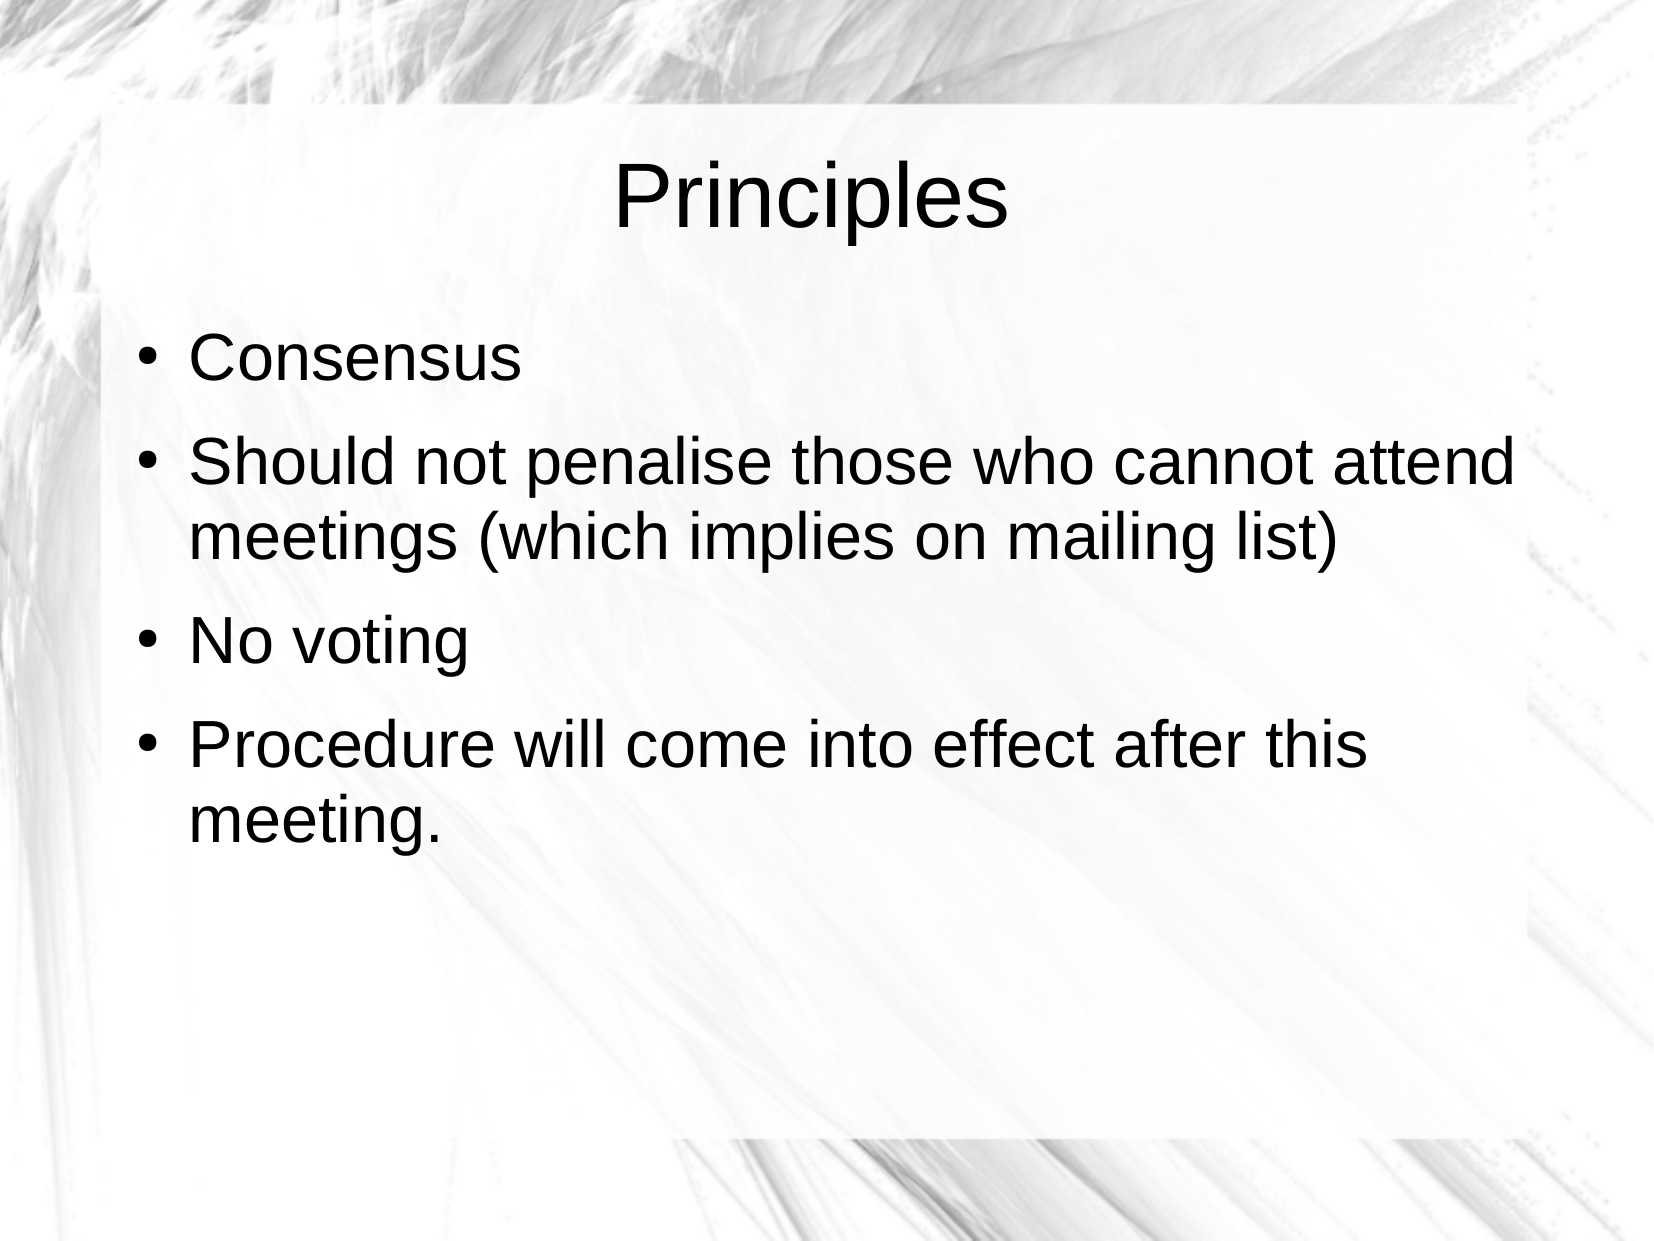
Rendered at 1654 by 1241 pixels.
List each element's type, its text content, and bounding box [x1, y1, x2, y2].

picture [0, 0, 1654, 1241]
list Consensus Should not penalise those who cannot attend meetings (which implies on mailing list) No voting Procedure will come into effect after this meeting. [118, 319, 1571, 945]
title Principles [118, 112, 1506, 281]
